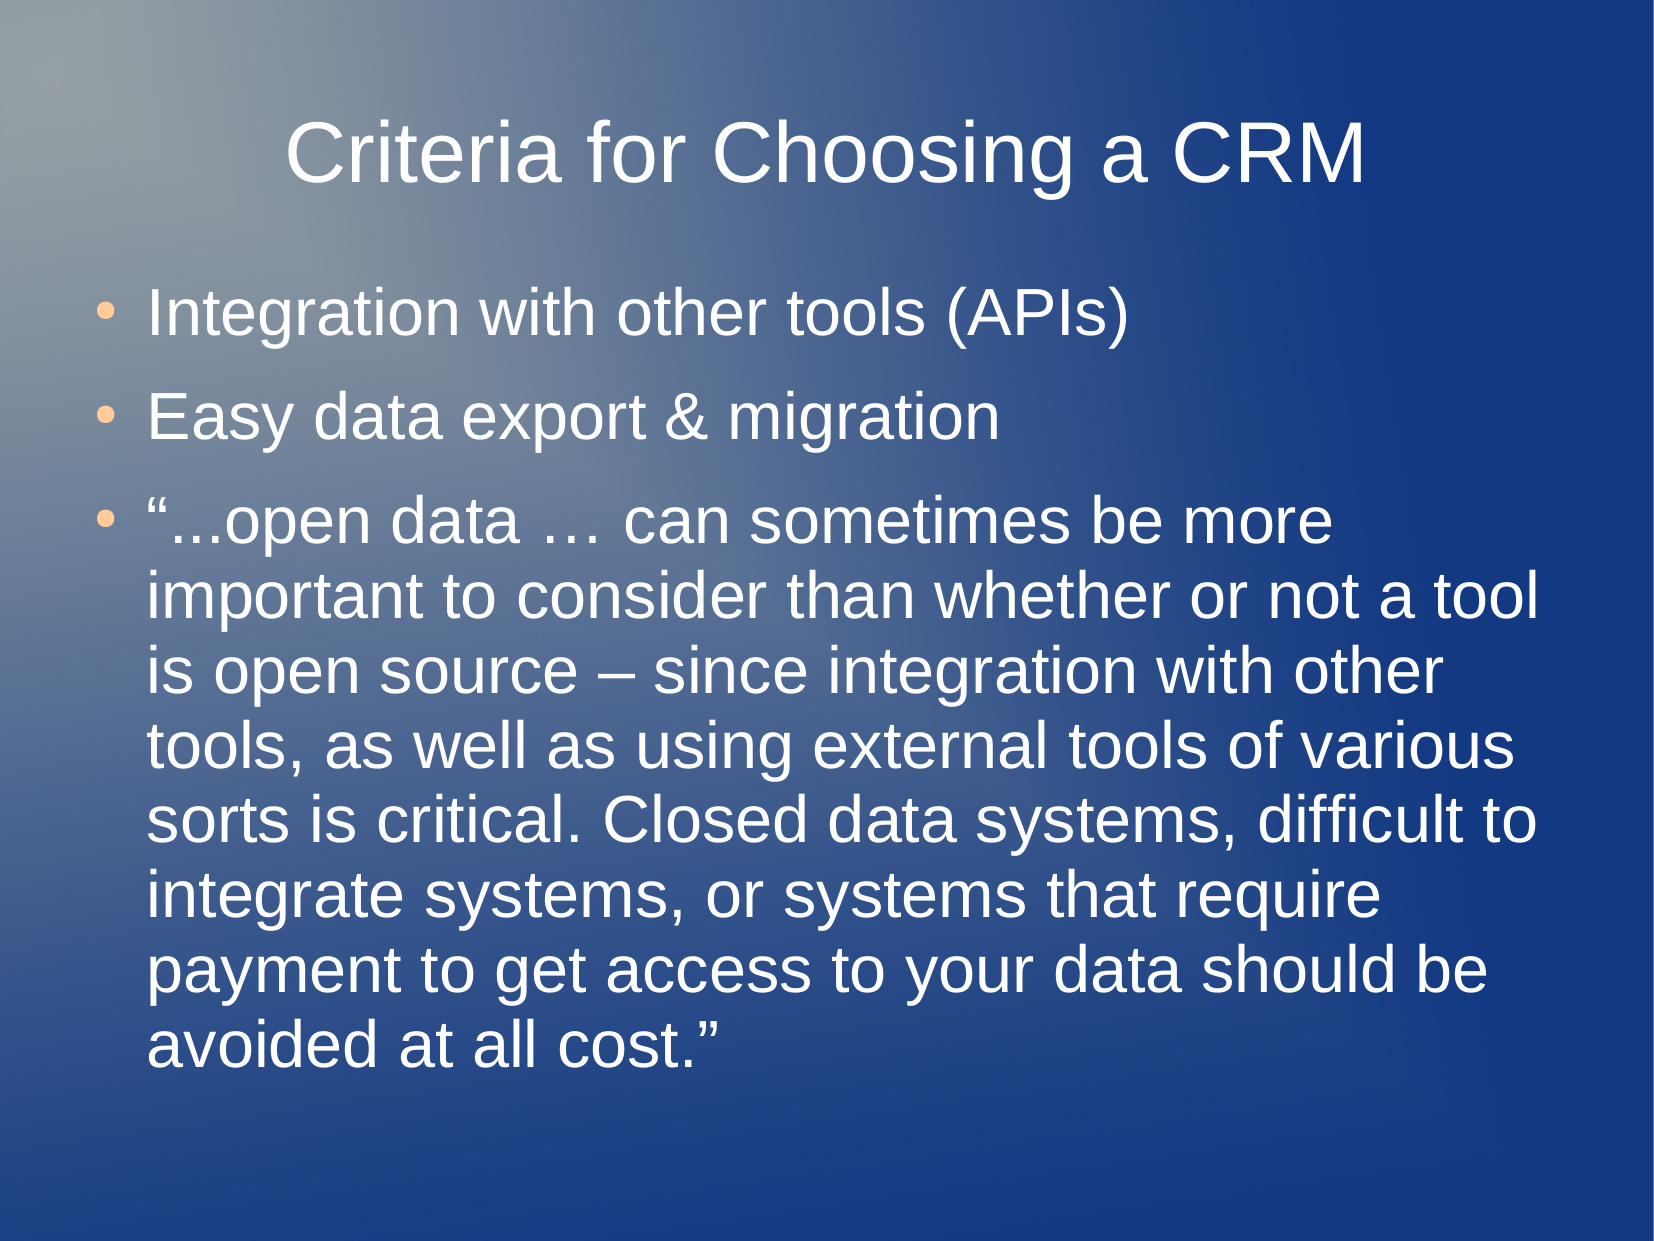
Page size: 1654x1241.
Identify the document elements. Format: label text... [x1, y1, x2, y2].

title Criteria for Choosing a CRM [82, 49, 1571, 257]
list Integration with other tools (APIs) Easy data export & migration “...open data … can sometimes be more important to consider than whether or not a tool is open source – since integration with other tools, as well as using external tools of various sorts is critical. Closed data systems, difficult to integrate systems, or systems that require payment to get access to your data should be avoided at all cost.” [76, 274, 1565, 1094]
picture [0, 0, 1654, 1241]
